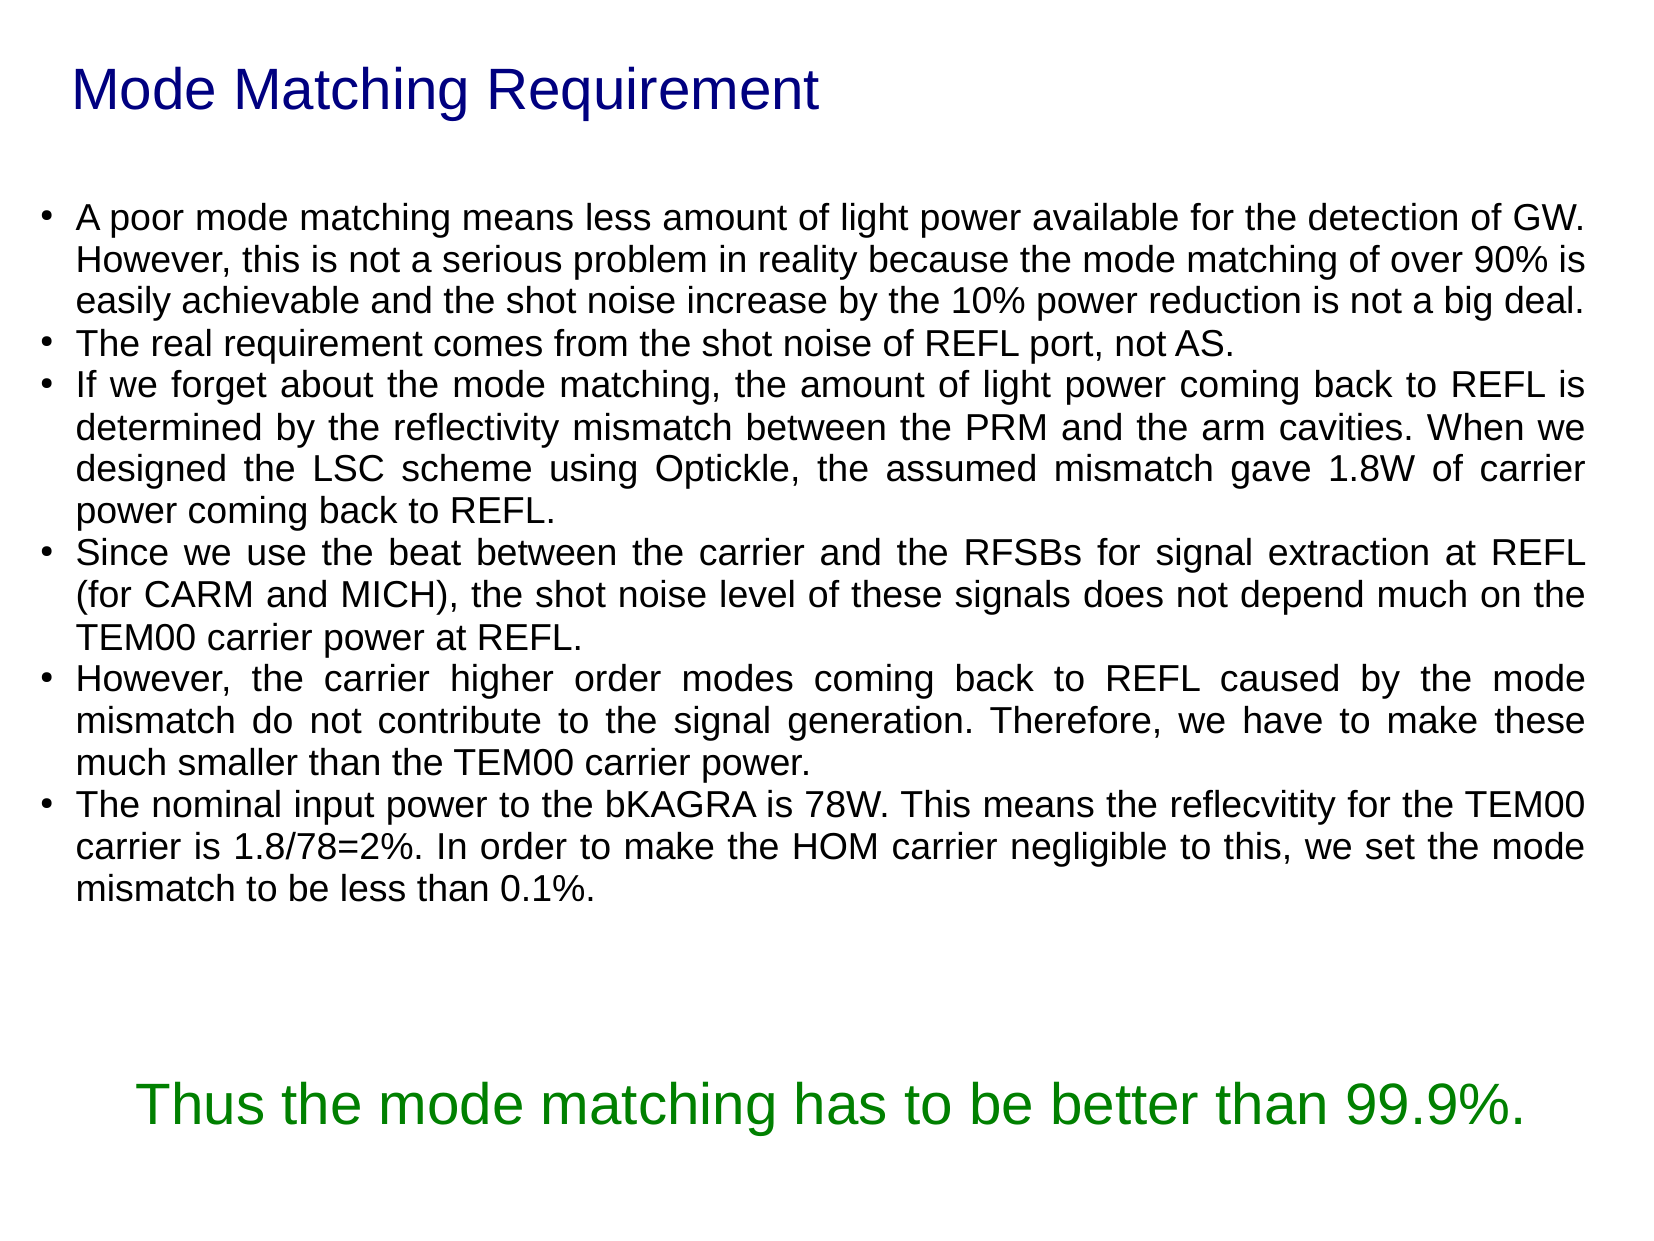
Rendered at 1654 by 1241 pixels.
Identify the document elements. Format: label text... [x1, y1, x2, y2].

text_box Thus the mode matching has to be better than 99.9%. [121, 1064, 1544, 1145]
text_box Mode Matching Requirement [56, 49, 836, 130]
text_box A poor mode matching means less amount of light power available for the detection of GW. However, this is not a serious problem in reality because the mode matching of over 90% is easily achievable and the shot noise increase by the 10% power reduction is not a big deal. The real requirement comes from the shot noise of REFL port, not AS. If we forget about the mode matching, the amount of light power coming back to REFL is determined by the reflectivity mismatch between the PRM and the arm cavities. When we designed the LSC scheme using Optickle, the assumed mismatch gave 1.8W of carrier power coming back to REFL. Since we use the beat between the carrier and the RFSBs for signal extraction at REFL (for CARM and MICH), the shot noise level of these signals does not depend much on the TEM00 carrier power at REFL. However, the carrier higher order modes coming back to REFL caused by the mode mismatch do not contribute to the signal generation. Therefore, we have to make these much smaller than the TEM00 carrier power. The nominal input power to the bKAGRA is 78W. This means the reflecvitity for the TEM00 carrier is 1.8/78=2%. In order to make the HOM carrier negligible to this, we set the mode mismatch to be less than 0.1%. [25, 188, 1601, 918]
